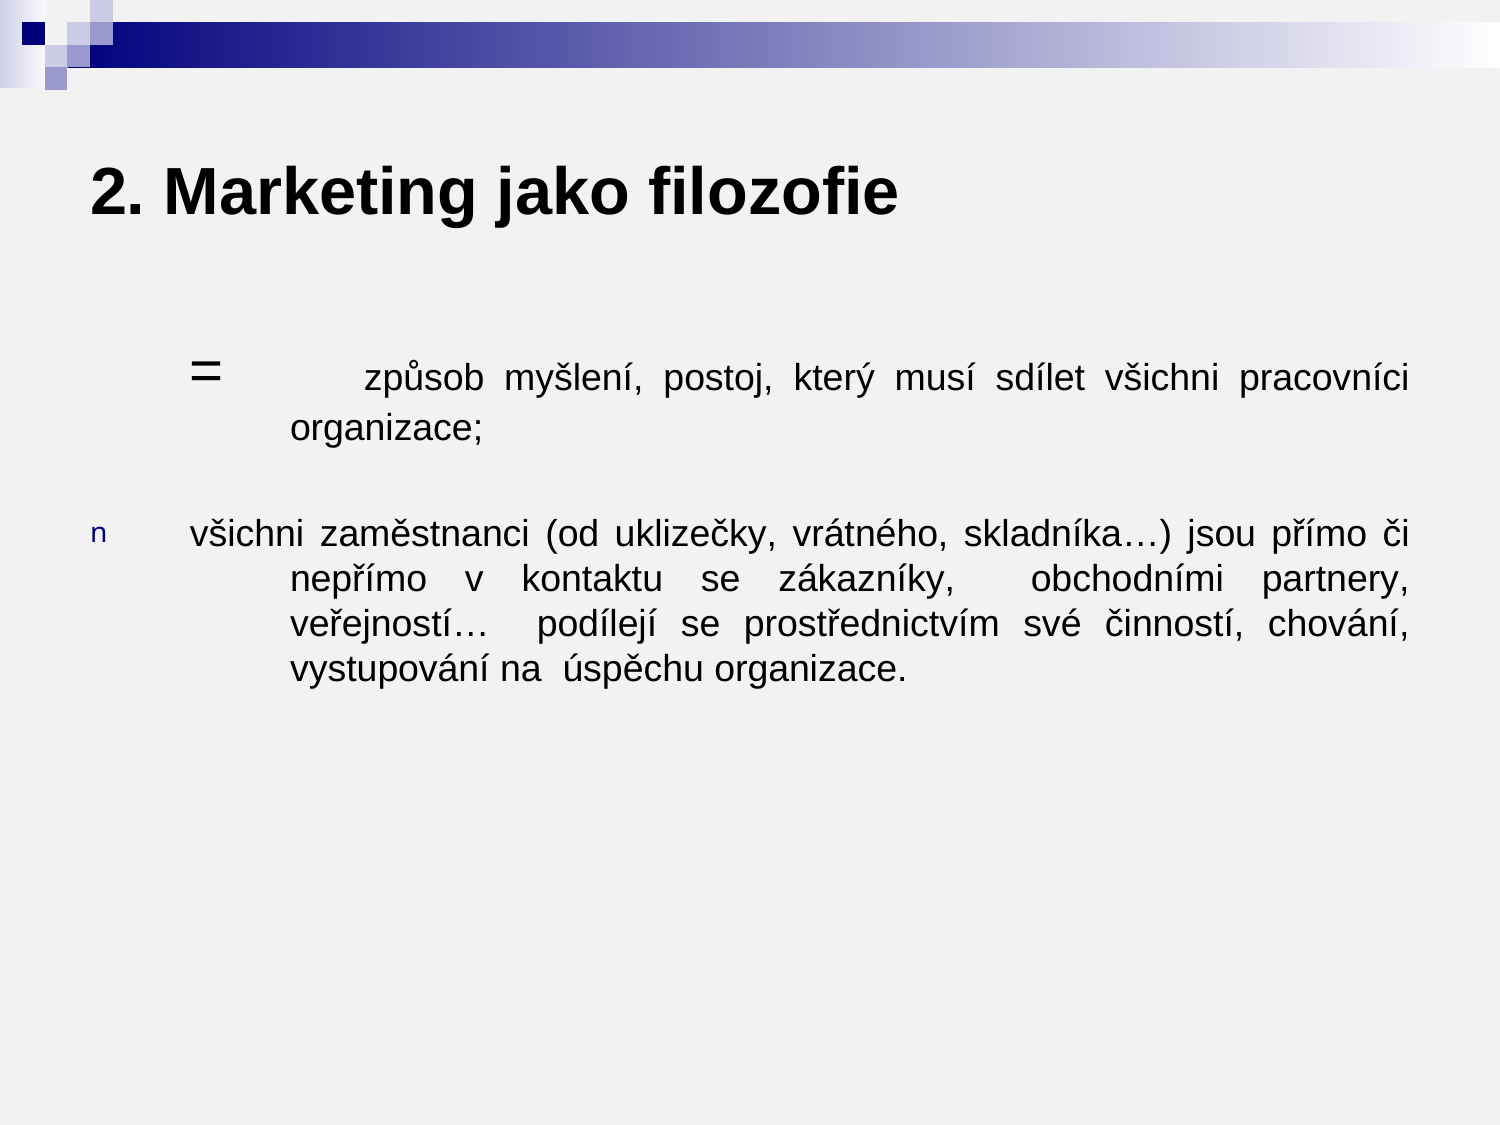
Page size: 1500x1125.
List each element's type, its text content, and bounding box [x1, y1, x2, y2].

title 2. Marketing jako filozofie [75, 75, 1426, 300]
list = způsob myšlení, postoj, který musí sdílet všichni pracovníci organizace; všichni zaměstnanci (od uklizečky, vrátného, skladníka…) jsou přímo či nepřímo v kontaktu se zákazníky, obchodními partnery, veřejností… podílejí se prostřednictvím své činností, chování, vystupování na úspěchu organizace. [75, 324, 1426, 963]
